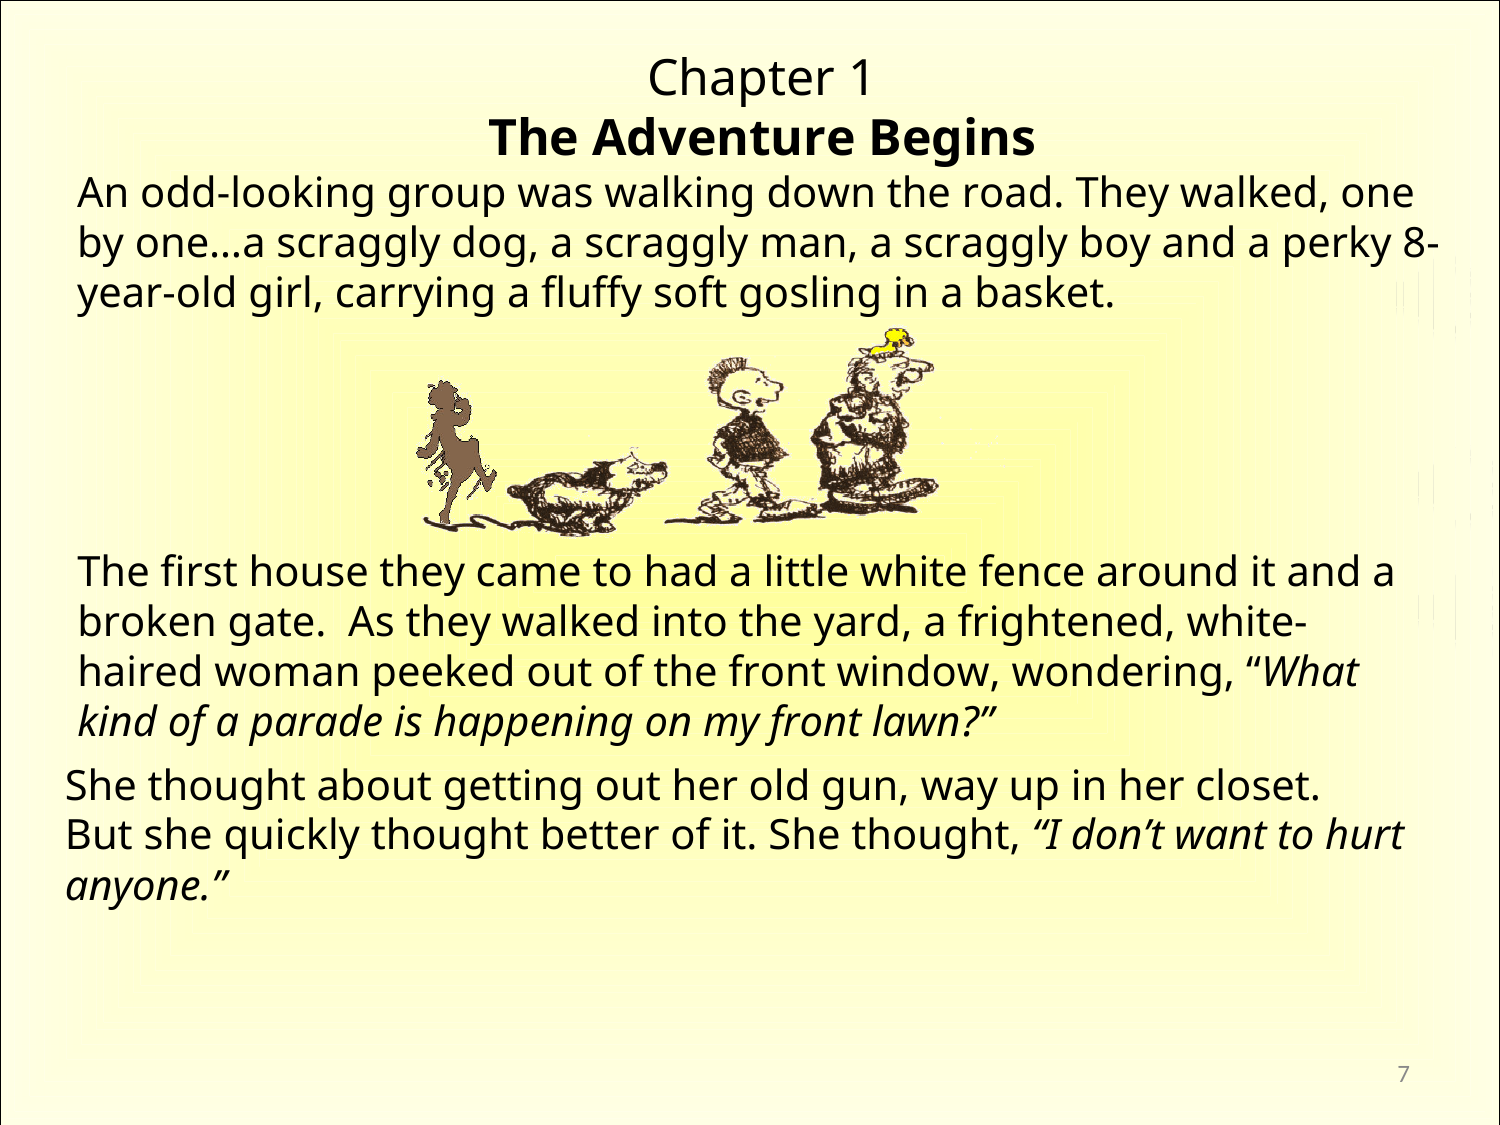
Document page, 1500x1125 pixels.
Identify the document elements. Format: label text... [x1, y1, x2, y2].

text_box She thought about getting out her old gun, way up in her closet. But she quickly thought better of it. She thought, “I don’t want to hurt anyone.” [49, 750, 1425, 916]
text_box <number> [1074, 1042, 1426, 1103]
picture [404, 312, 1005, 537]
text_box Chapter 1 The Adventure Begins An odd-looking group was walking down the road. They walked, one by one…a scraggly dog, a scraggly man, a scraggly boy and a perky 8- year-old girl, carrying a fluffy soft gosling in a basket. [62, 37, 1463, 374]
text_box [0, 0, 1500, 1125]
text_box The first house they came to had a little white fence around it and a broken gate. As they walked into the yard, a frightened, white-haired woman peeked out of the front window, wondering, “What kind of a parade is happening on my front lawn?” [62, 537, 1438, 754]
